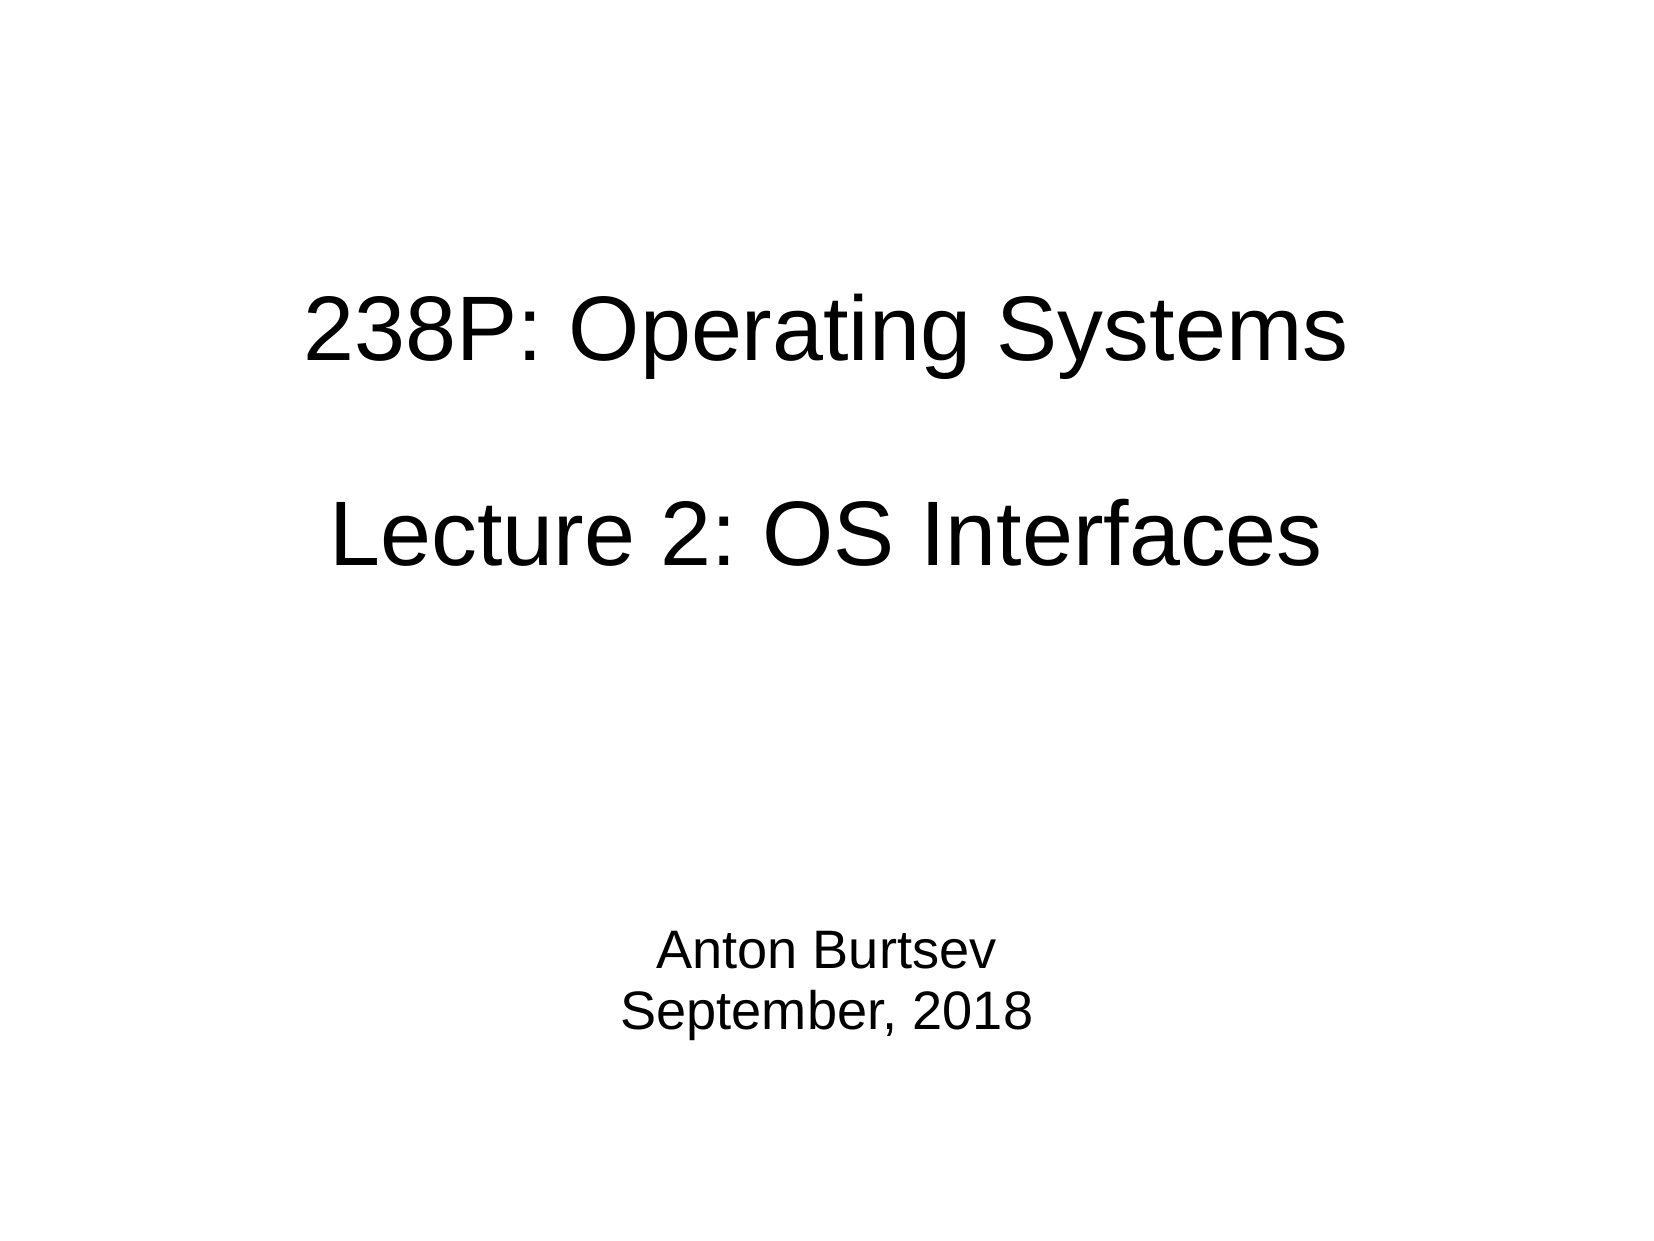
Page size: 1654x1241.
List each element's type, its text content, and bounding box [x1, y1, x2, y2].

subtitle Anton Burtsev September, 2018 [82, 637, 1571, 1109]
title 238P: Operating Systems Lecture 2: OS Interfaces [82, 113, 1571, 637]
